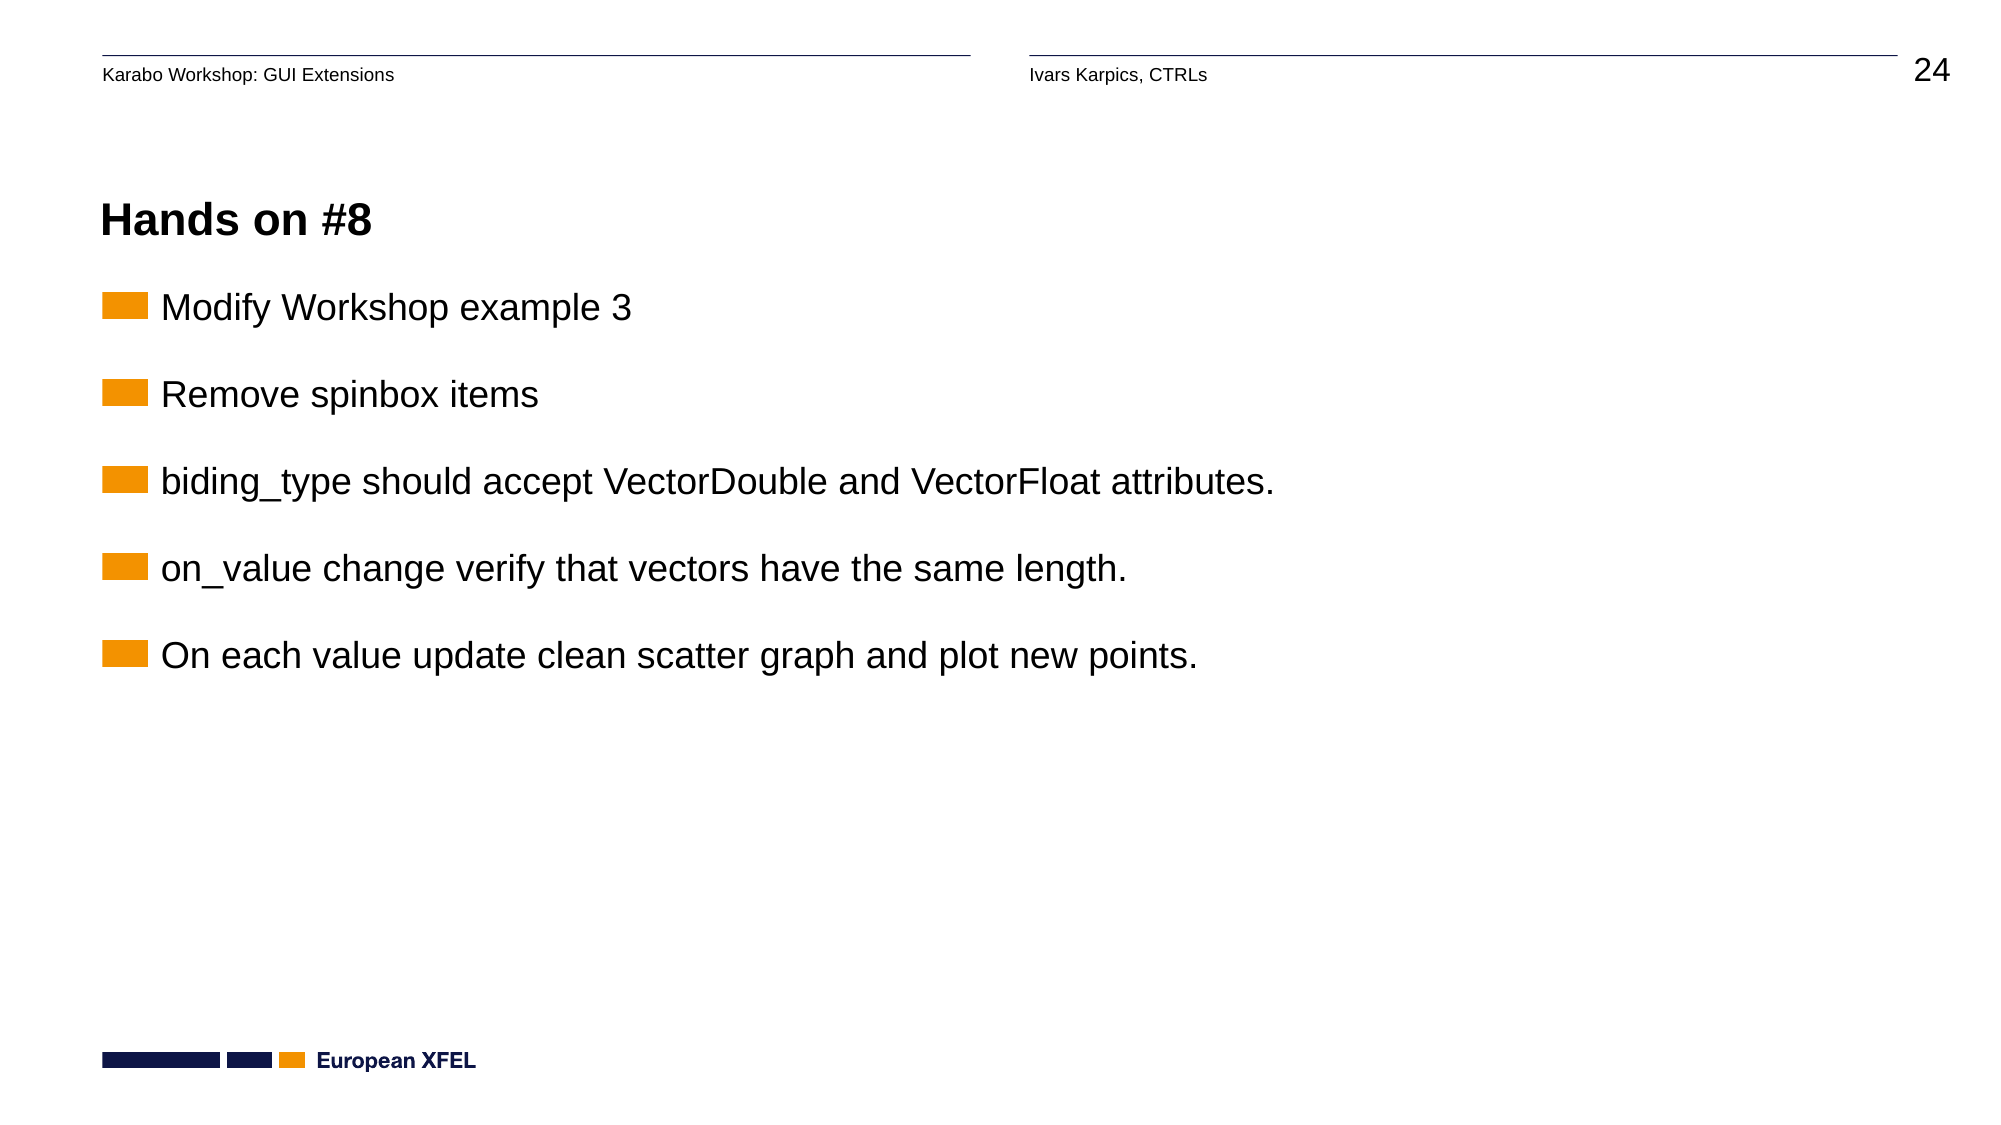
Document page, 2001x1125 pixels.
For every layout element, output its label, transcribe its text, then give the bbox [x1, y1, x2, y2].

list Modify Workshop example 3 Remove spinbox items biding_type should accept VectorDouble and VectorFloat attributes. on_value change verify that vectors have the same length. On each value update clean scatter graph and plot new points. [102, 278, 1898, 917]
title Hands on #8 [100, 116, 1898, 245]
